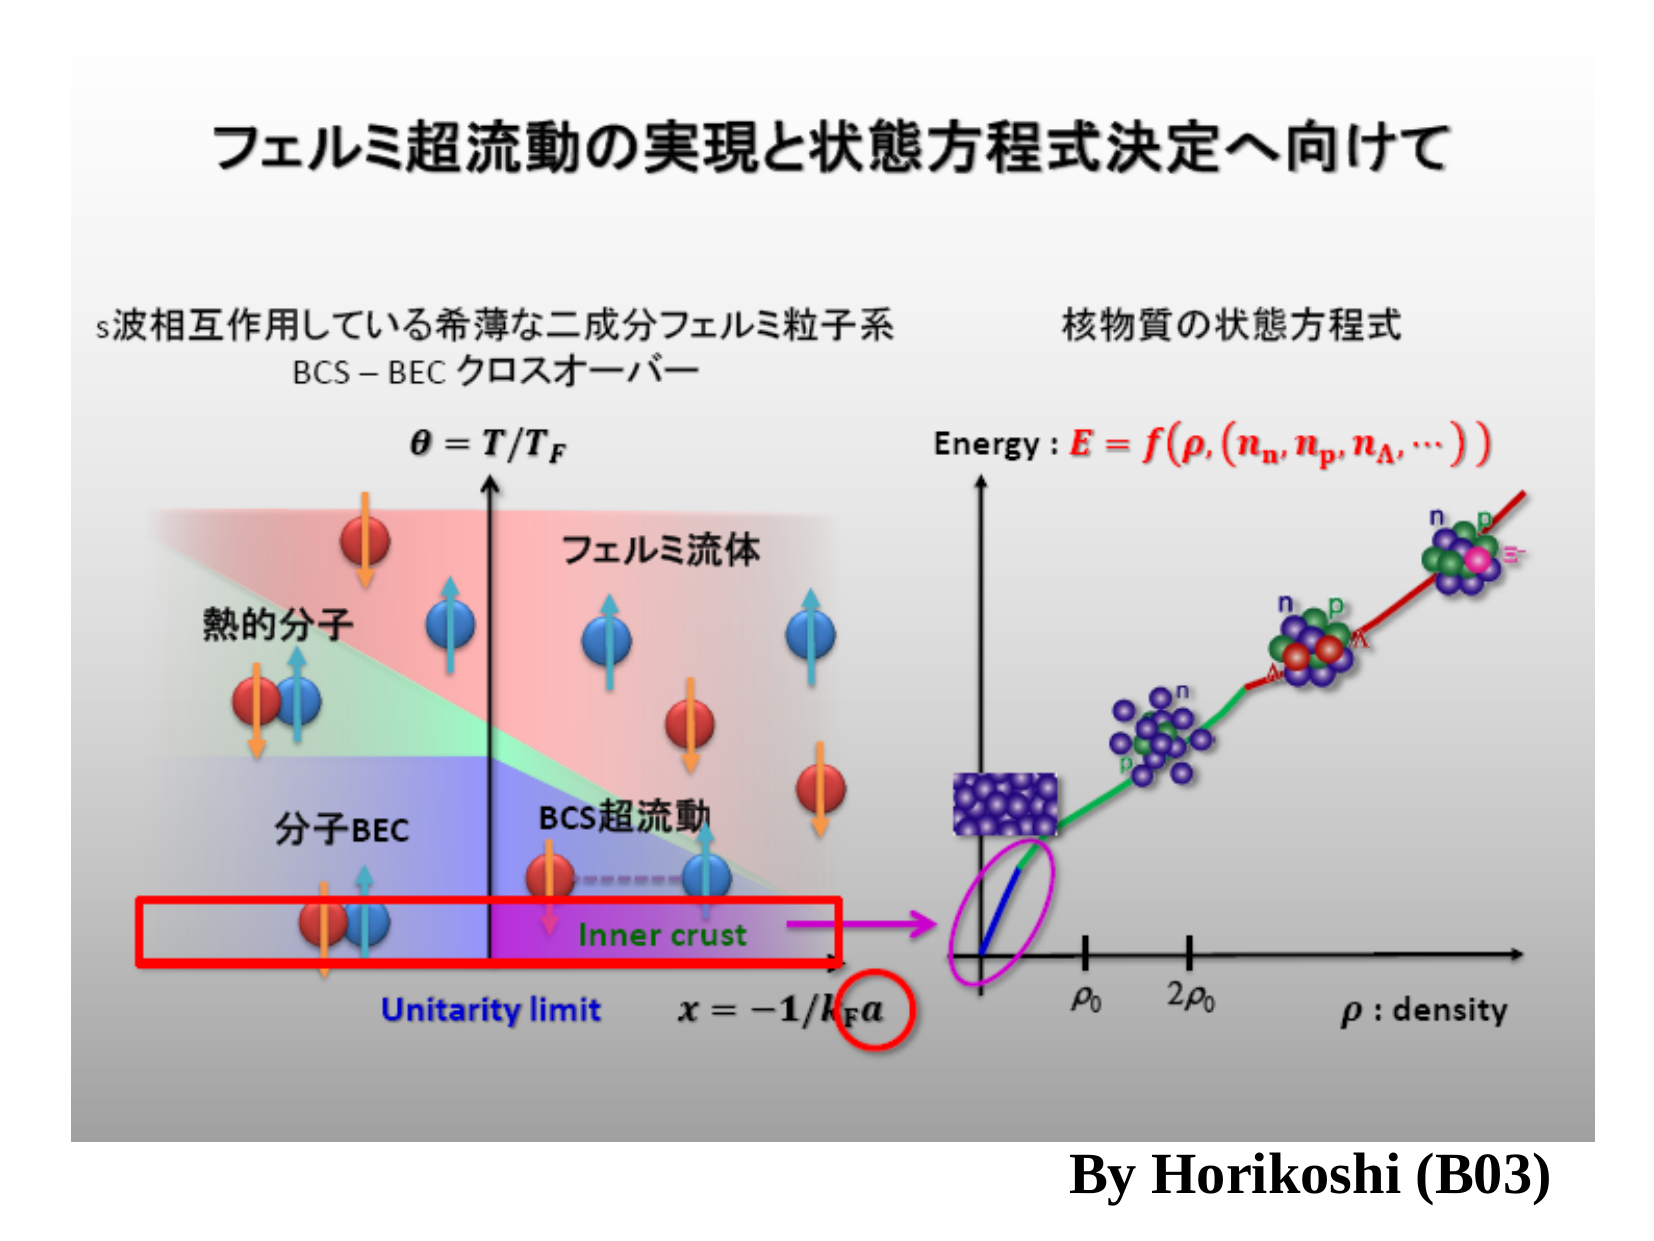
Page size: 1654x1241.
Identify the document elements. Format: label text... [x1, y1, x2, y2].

picture [71, 0, 1595, 1142]
text_box By Horikoshi (B03) [1069, 1141, 1574, 1208]
